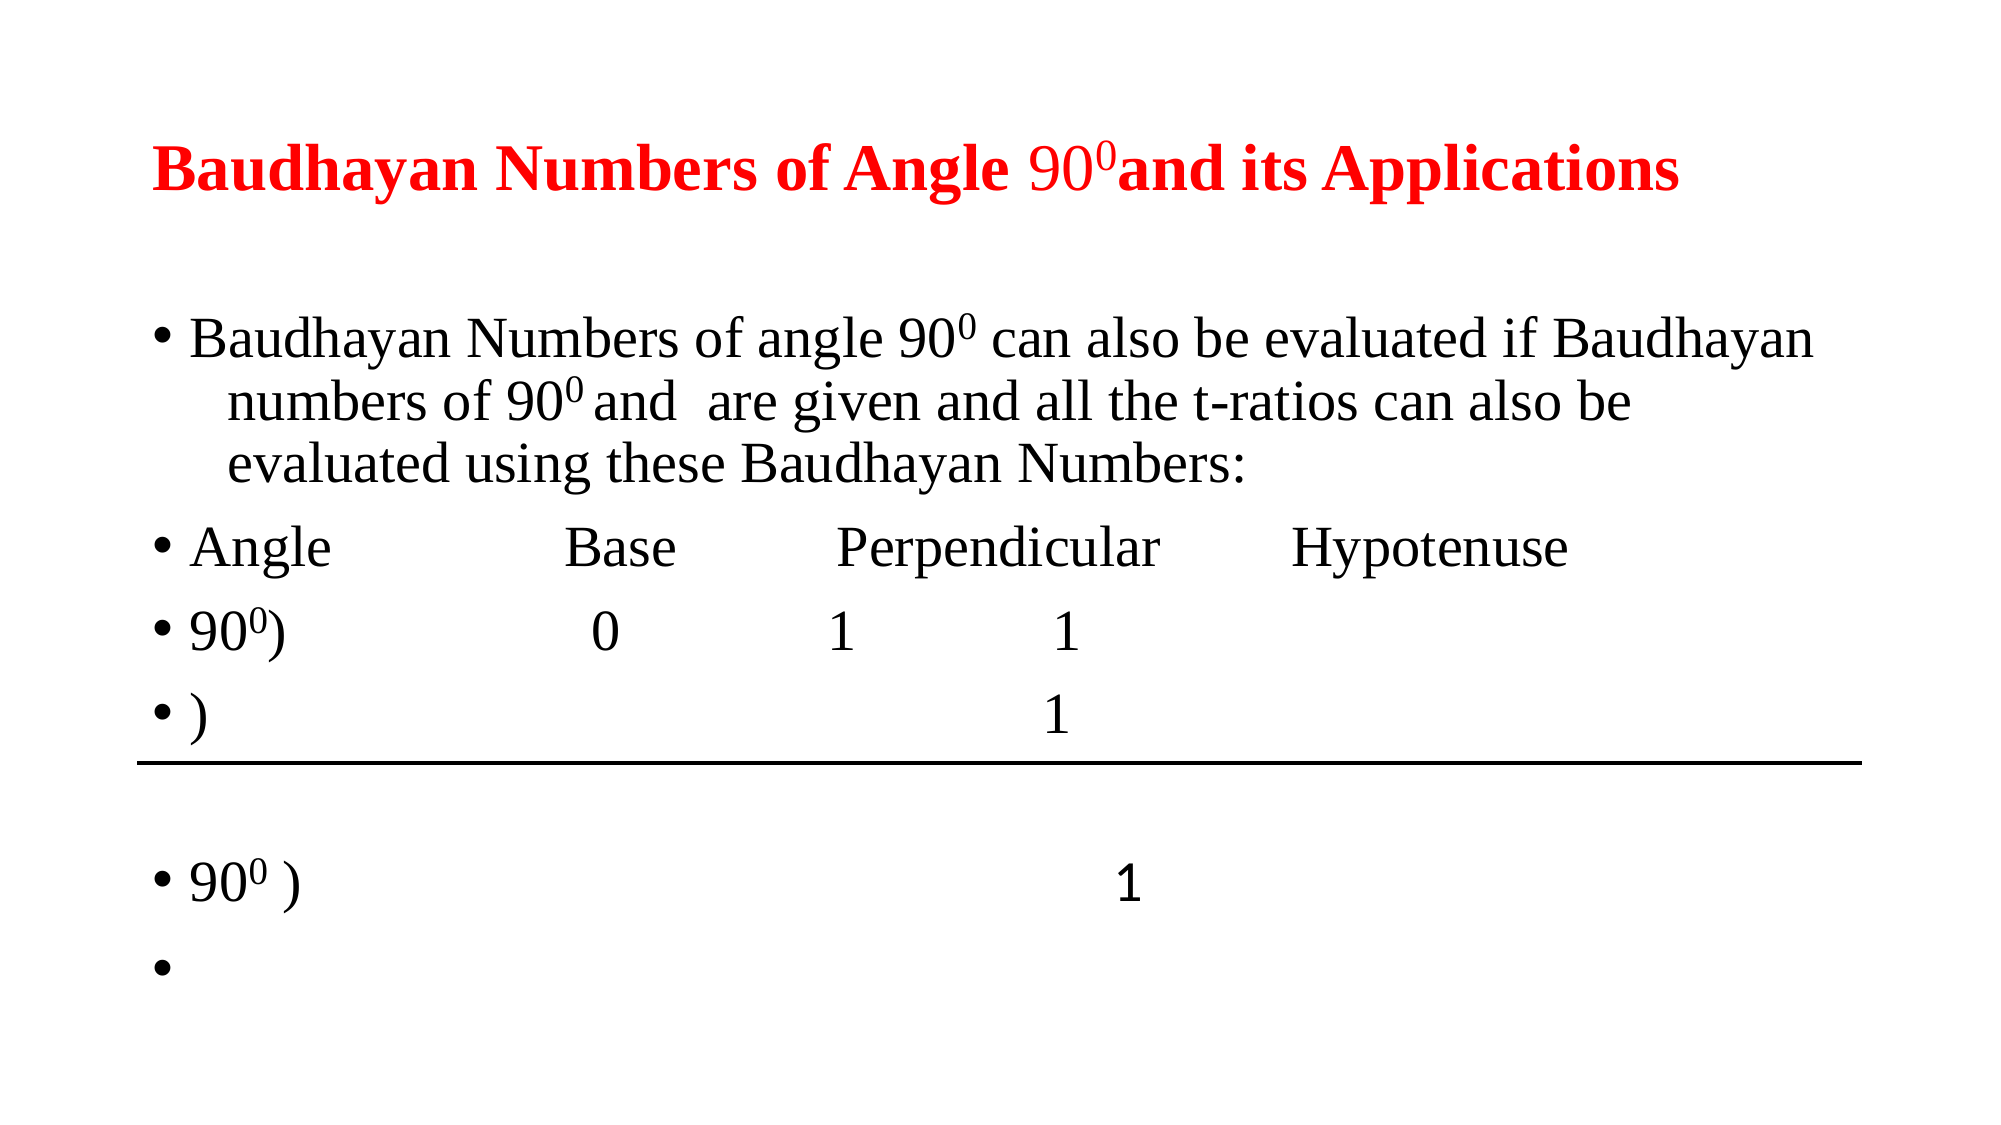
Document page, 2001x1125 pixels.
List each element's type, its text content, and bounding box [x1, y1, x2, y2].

list Baudhayan Numbers of angle 900 can also be evaluated if Baudhayan numbers of 900 and are given and all the t-ratios can also be evaluated using these Baudhayan Numbers: Angle Base Perpendicular Hypotenuse 900) 0 1 1 ) 1 900 ) 1 [137, 299, 1863, 1014]
title Baudhayan Numbers of Angle 900and its Applications [137, 59, 1863, 278]
